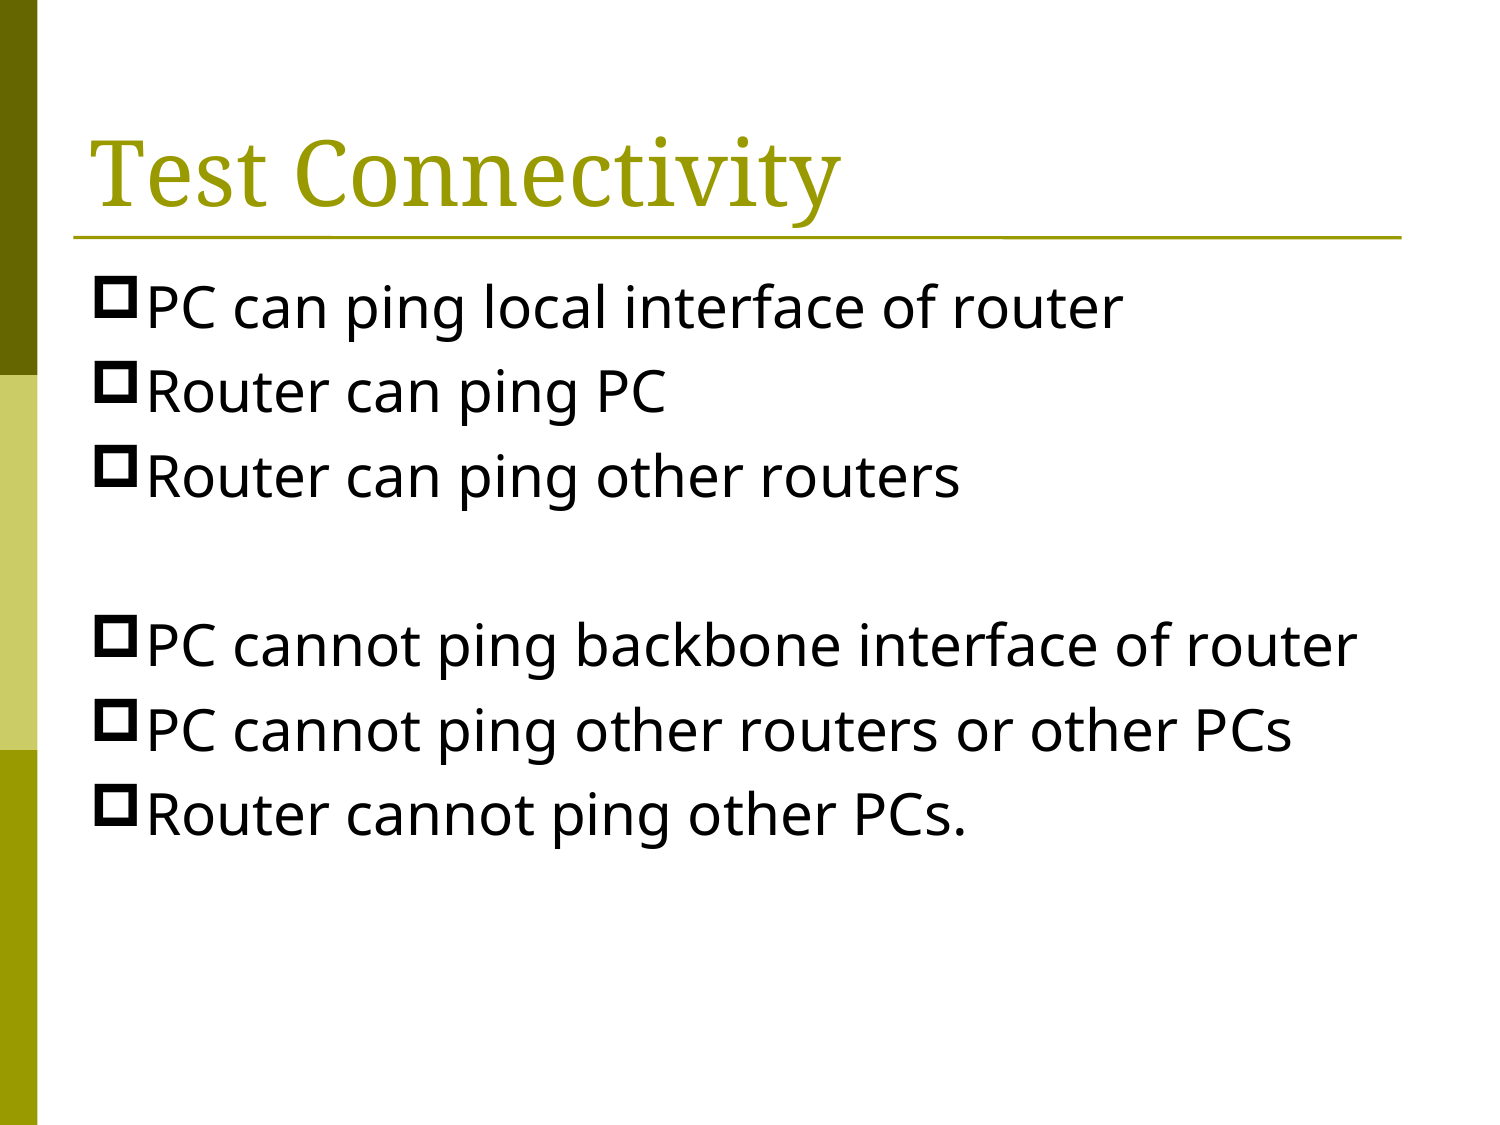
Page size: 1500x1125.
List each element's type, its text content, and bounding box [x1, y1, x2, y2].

text_box Test Connectivity [75, 45, 1426, 233]
text_box PC can ping local interface of router Router can ping PC Router can ping other routers PC cannot ping backbone interface of router PC cannot ping other routers or other PCs Router cannot ping other PCs. [75, 262, 1426, 1006]
